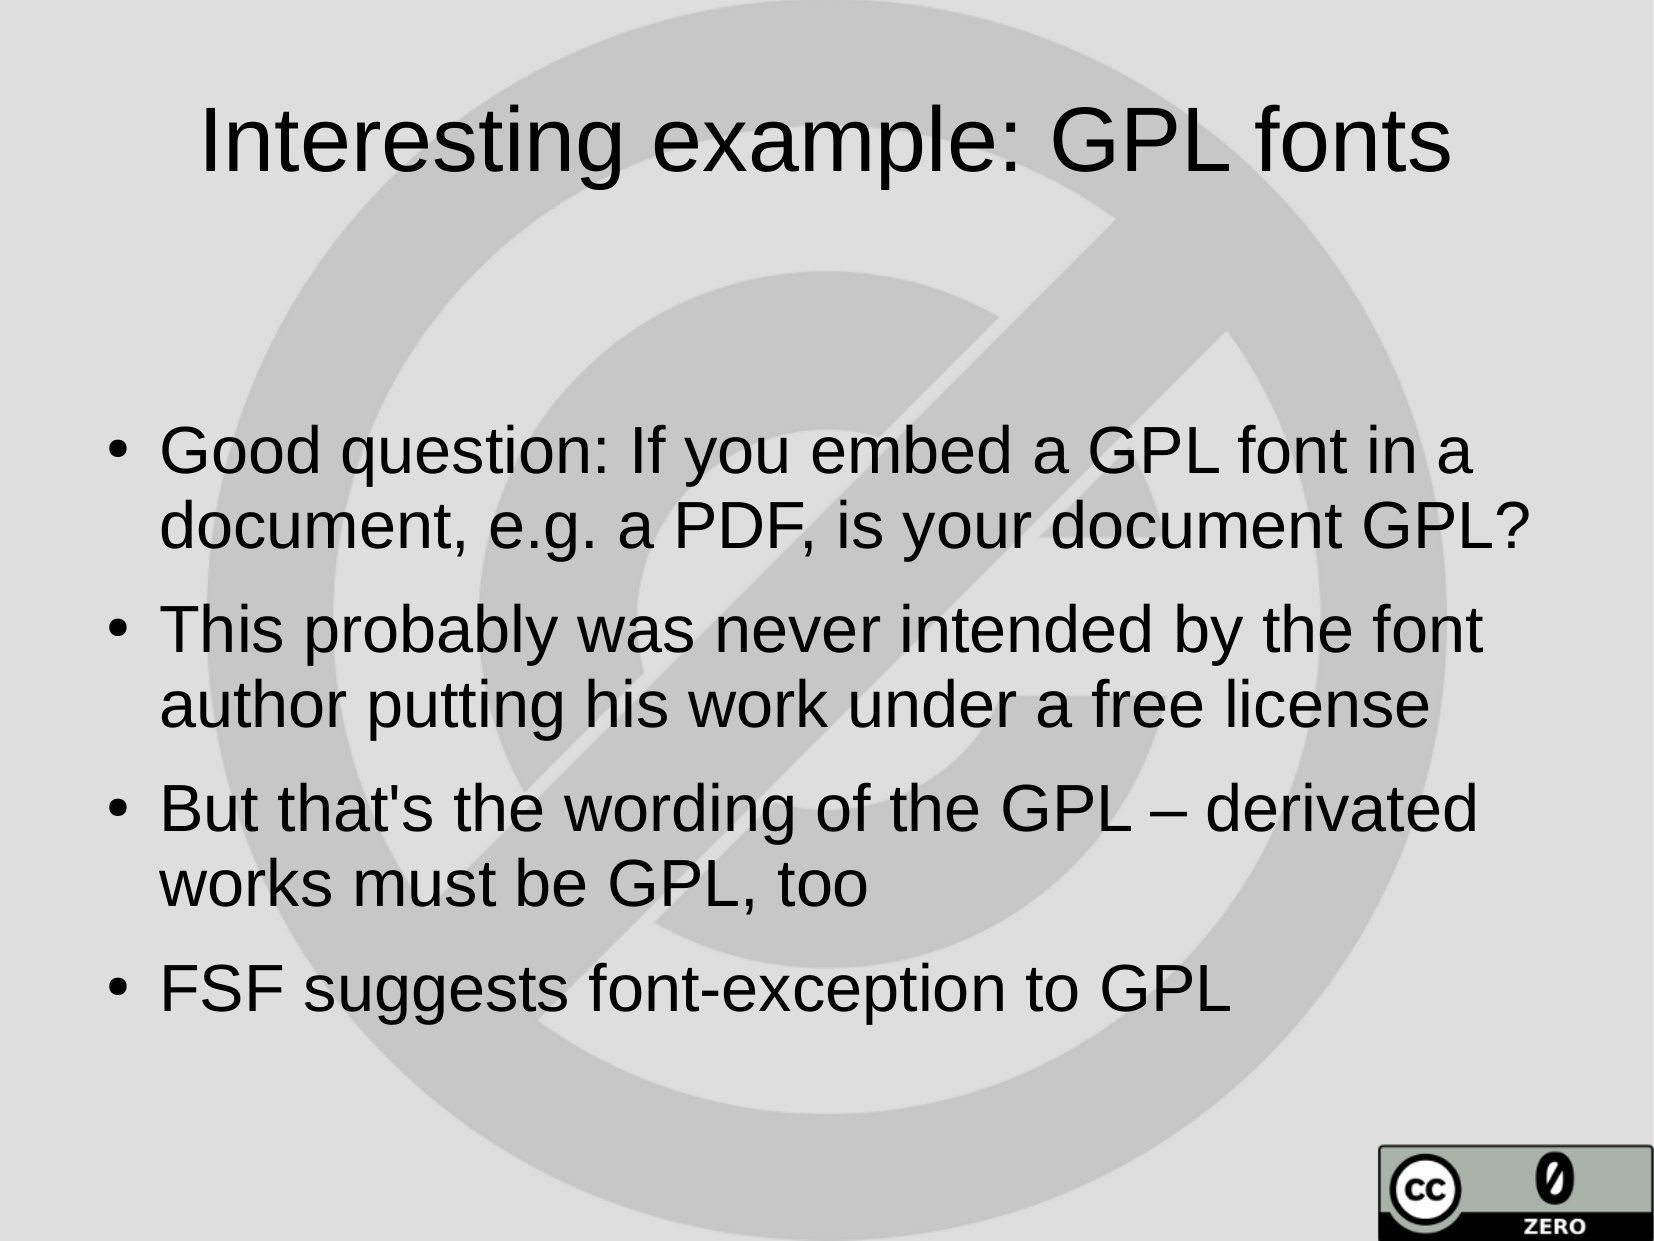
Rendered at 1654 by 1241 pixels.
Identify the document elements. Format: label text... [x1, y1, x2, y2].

picture [0, 0, 1654, 1241]
title Interesting example: GPL fonts [59, 68, 1595, 212]
list Good question: If you embed a GPL font in a document, e.g. a PDF, is your document GPL? This probably was never intended by the font author putting his work under a free license But that's the wording of the GPL – derivated works must be GPL, too FSF suggests font-exception to GPL [88, 413, 1571, 1094]
